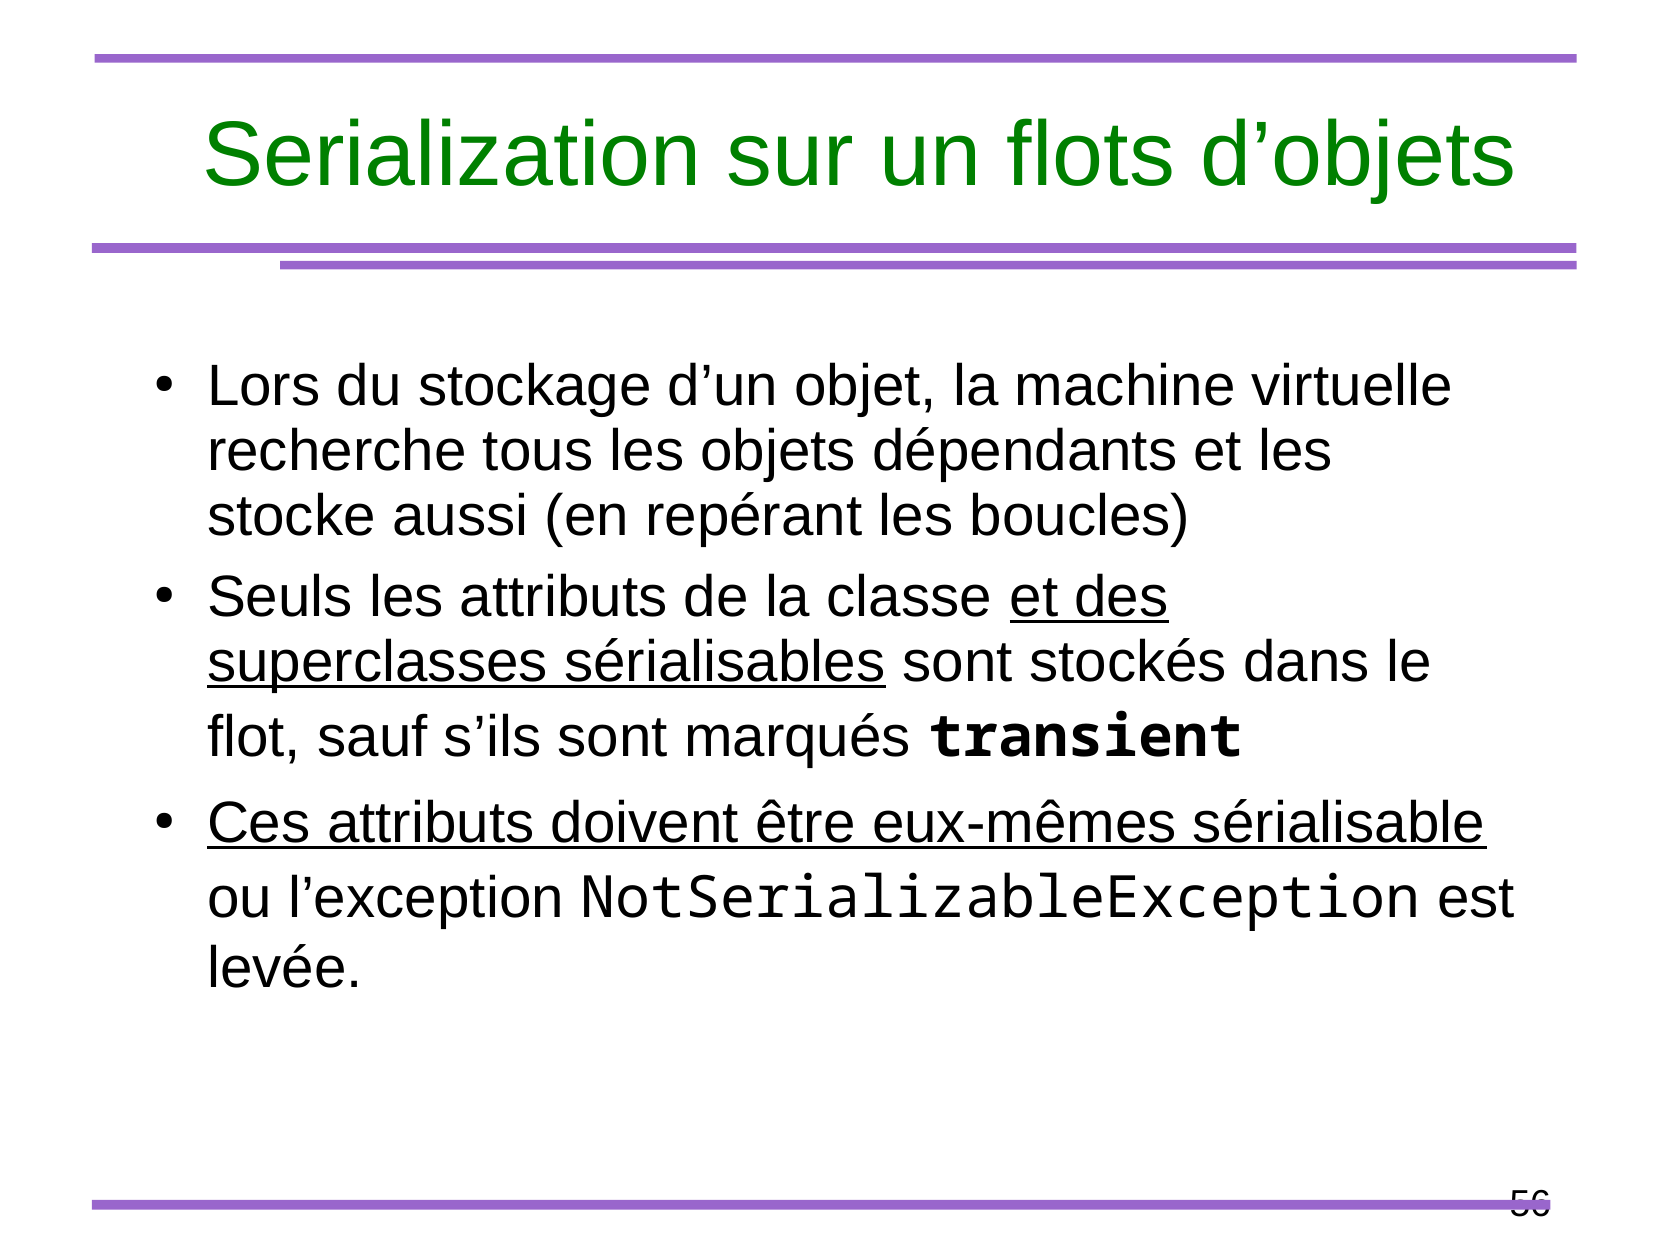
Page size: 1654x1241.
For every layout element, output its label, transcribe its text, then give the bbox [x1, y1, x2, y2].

title Serialization sur un flots d’objets [121, 49, 1534, 257]
list Lors du stockage d’un objet, la machine virtuelle recherche tous les objets dépendants et les stocke aussi (en repérant les boucles) Seuls les attributs de la classe et des superclasses sérialisables sont stockés dans le flot, sauf s’ils sont marqués transient Ces attributs doivent être eux-mêmes sérialisable ou l’exception NotSerializableException est levée. [121, 344, 1534, 1142]
